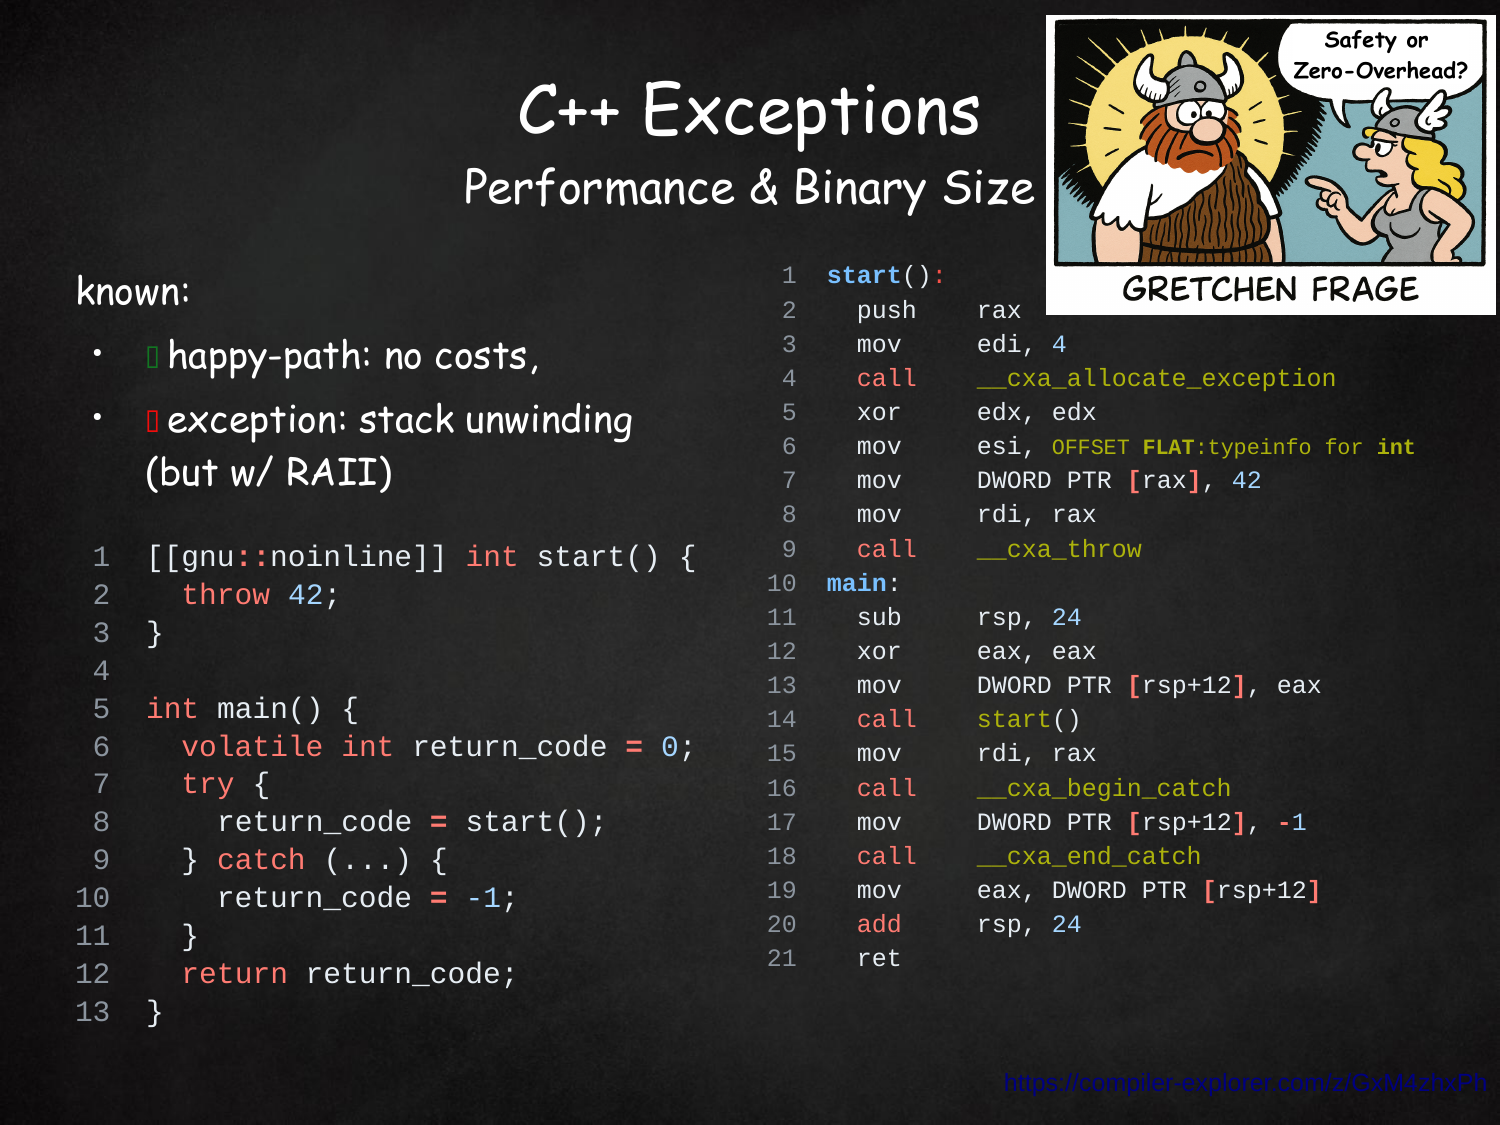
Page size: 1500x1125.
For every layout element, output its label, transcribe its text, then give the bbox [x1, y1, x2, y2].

list known: ✅ happy-path: no costs, ❌ exception: stack unwinding (but w/ RAII) [75, 263, 734, 541]
text_box Safety or Zero-Overhead? [1293, 23, 1470, 85]
list 1 [[gnu::noinline]] int start() { 2 throw 42; 3 } 4 5 int main() { 6 volatile int return_code = 0; 7 try { 8 return_code = start(); 9 } catch (...) { 10 return_code = -1; 11 } 12 return return_code; 13 } [75, 541, 734, 1039]
text_box https://compiler-explorer.com/z/GxM4zhxPh [760, 1061, 1500, 1119]
title C++ Exceptions Performance & Binary Size [75, 44, 1046, 233]
list 1 start(): 2 push rax 3 mov edi, 4 4 call __cxa_allocate_exception 5 xor edx, edx 6 mov esi, OFFSET FLAT:typeinfo for int 7 mov DWORD PTR [rax], 42 8 mov rdi, rax 9 call __cxa_throw 10 main: 11 sub rsp, 24 12 xor eax, eax 13 mov DWORD PTR [rsp+12], eax 14 call start() 15 mov rdi, rax 16 call __cxa_begin_catch 17 mov DWORD PTR [rsp+12], -1 18 call __cxa_end_catch 19 mov eax, DWORD PTR [rsp+12] 20 add rsp, 24 21 ret [766, 263, 1426, 1040]
picture [0, 0, 1500, 1125]
